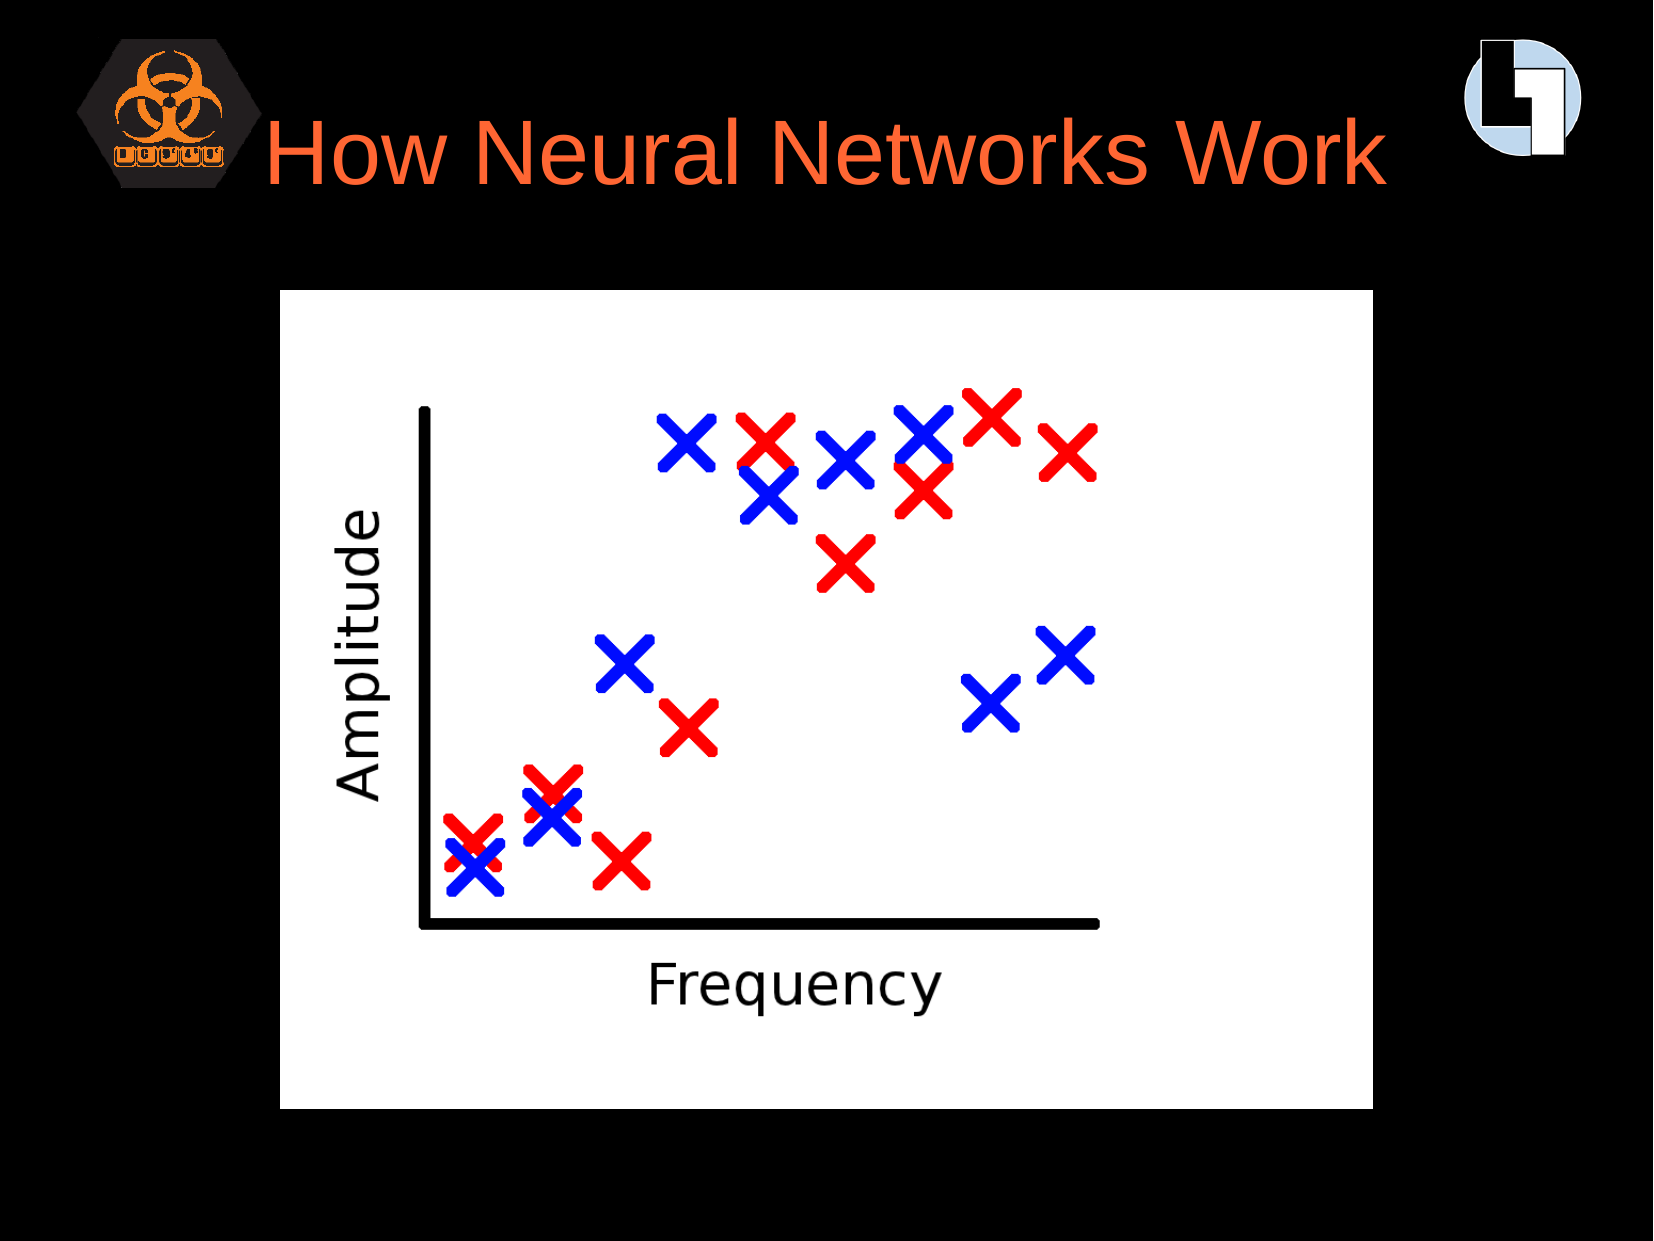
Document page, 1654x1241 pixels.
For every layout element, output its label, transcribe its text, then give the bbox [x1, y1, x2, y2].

picture [1462, 37, 1583, 158]
picture [280, 290, 1373, 1109]
title How Neural Networks Work [82, 49, 1571, 257]
picture [75, 37, 263, 188]
